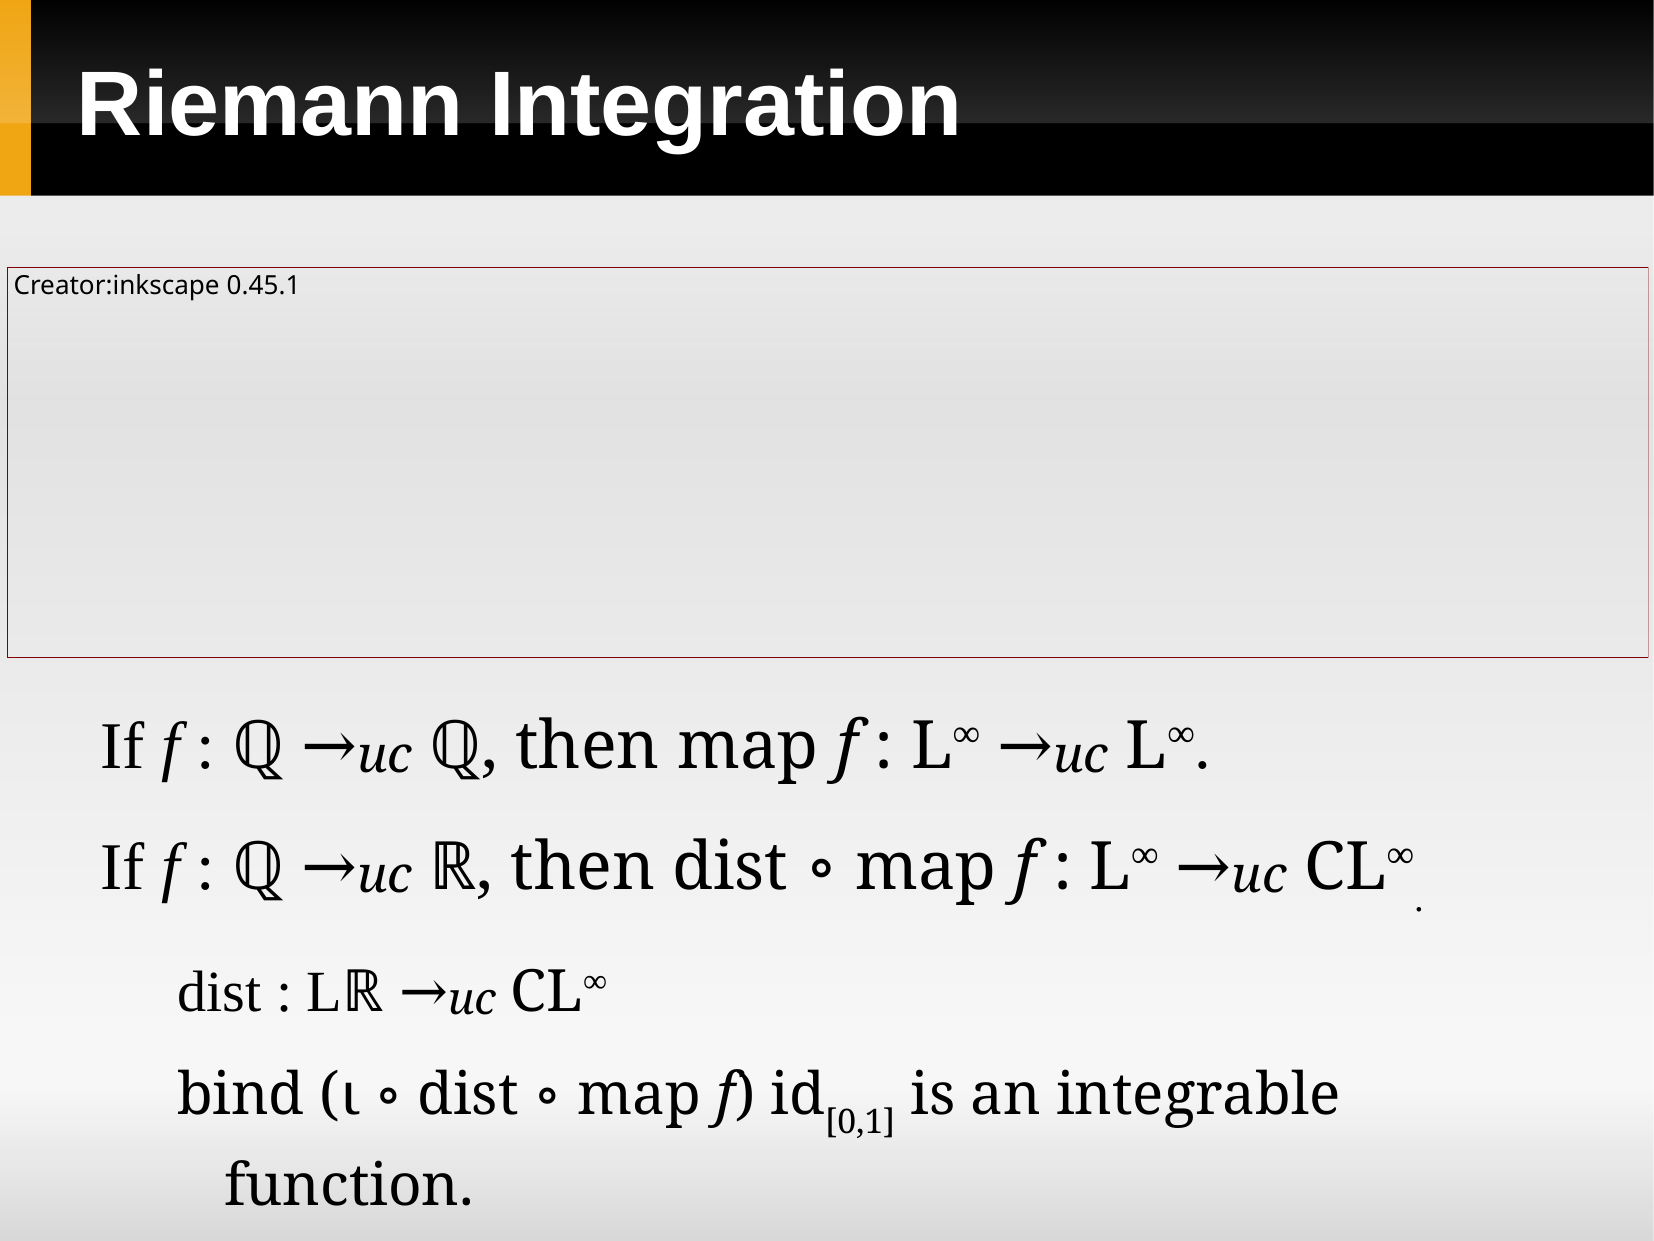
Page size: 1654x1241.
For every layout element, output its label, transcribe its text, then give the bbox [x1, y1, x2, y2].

picture [0, 0, 1654, 1241]
title Riemann Integration [76, 0, 1565, 208]
list If f : ℚ →uc ℚ, then map f : L∞ →uc L∞. If f : ℚ →uc ℝ, then dist ∘ map f : L∞ →uc CL∞. dist : Lℝ →uc CL∞ bind (ι ∘ dist ∘ map f) id[0,1] is an integrable function. [82, 697, 1571, 1201]
